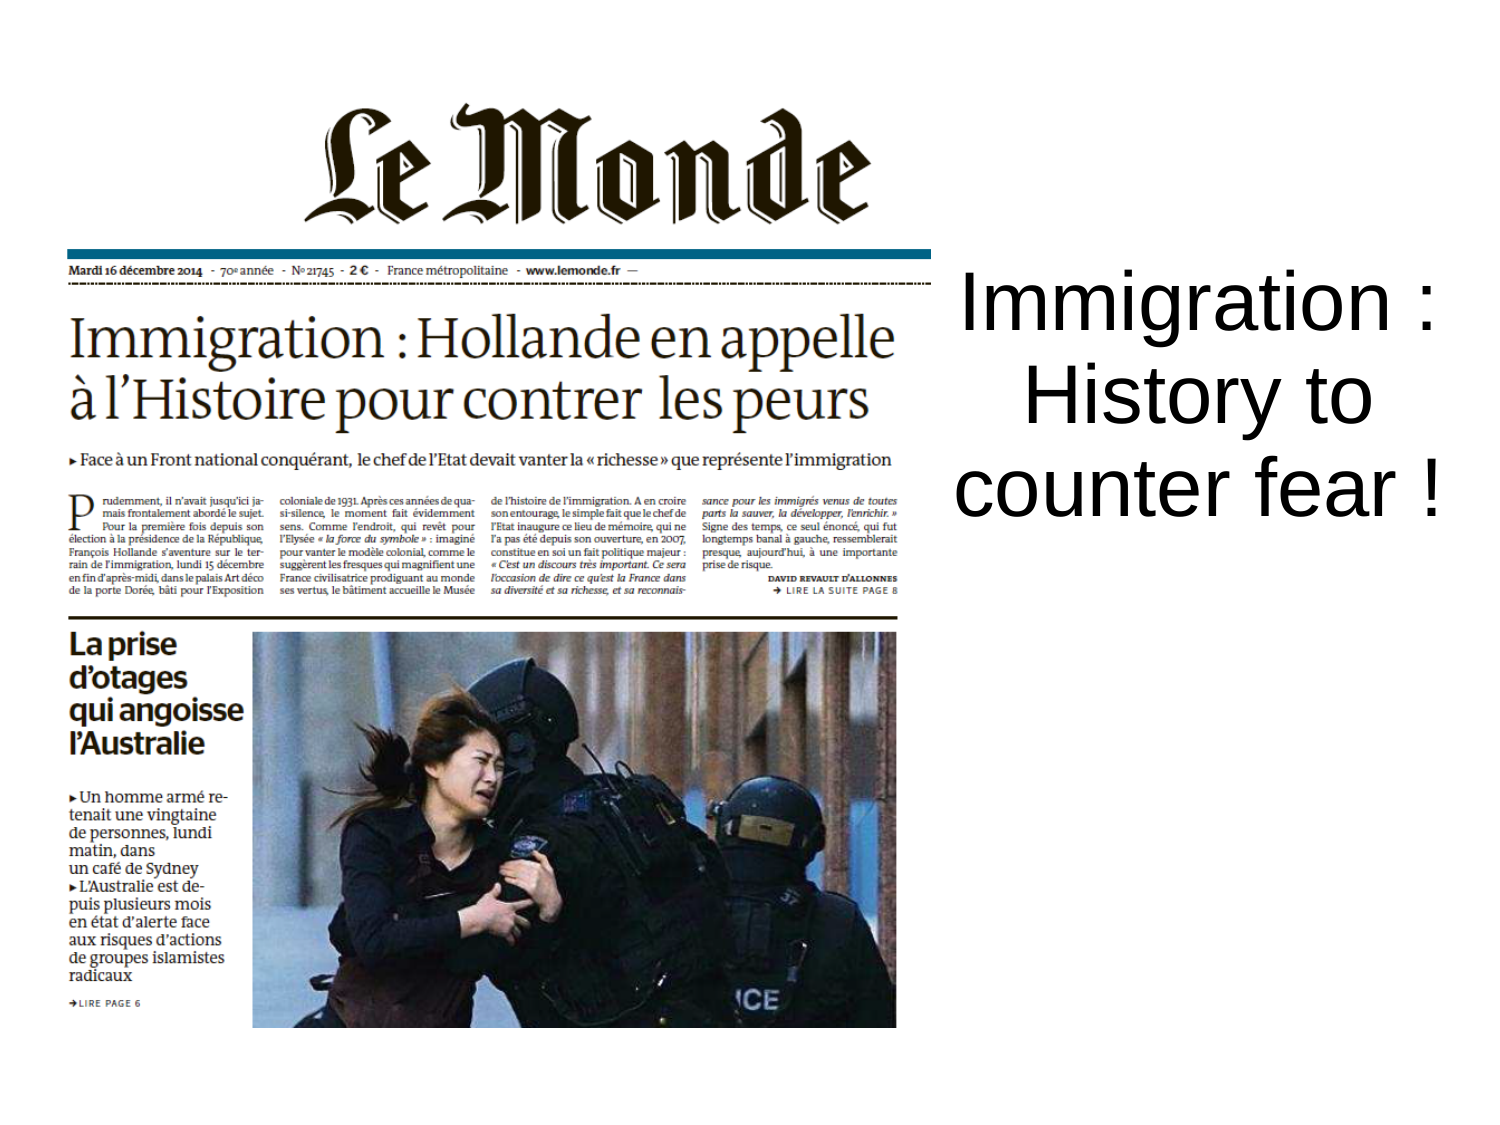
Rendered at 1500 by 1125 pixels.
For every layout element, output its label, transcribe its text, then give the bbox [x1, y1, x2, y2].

picture [16, 94, 931, 1028]
text_box Immigration : History to counter fear ! [921, 248, 1477, 1080]
